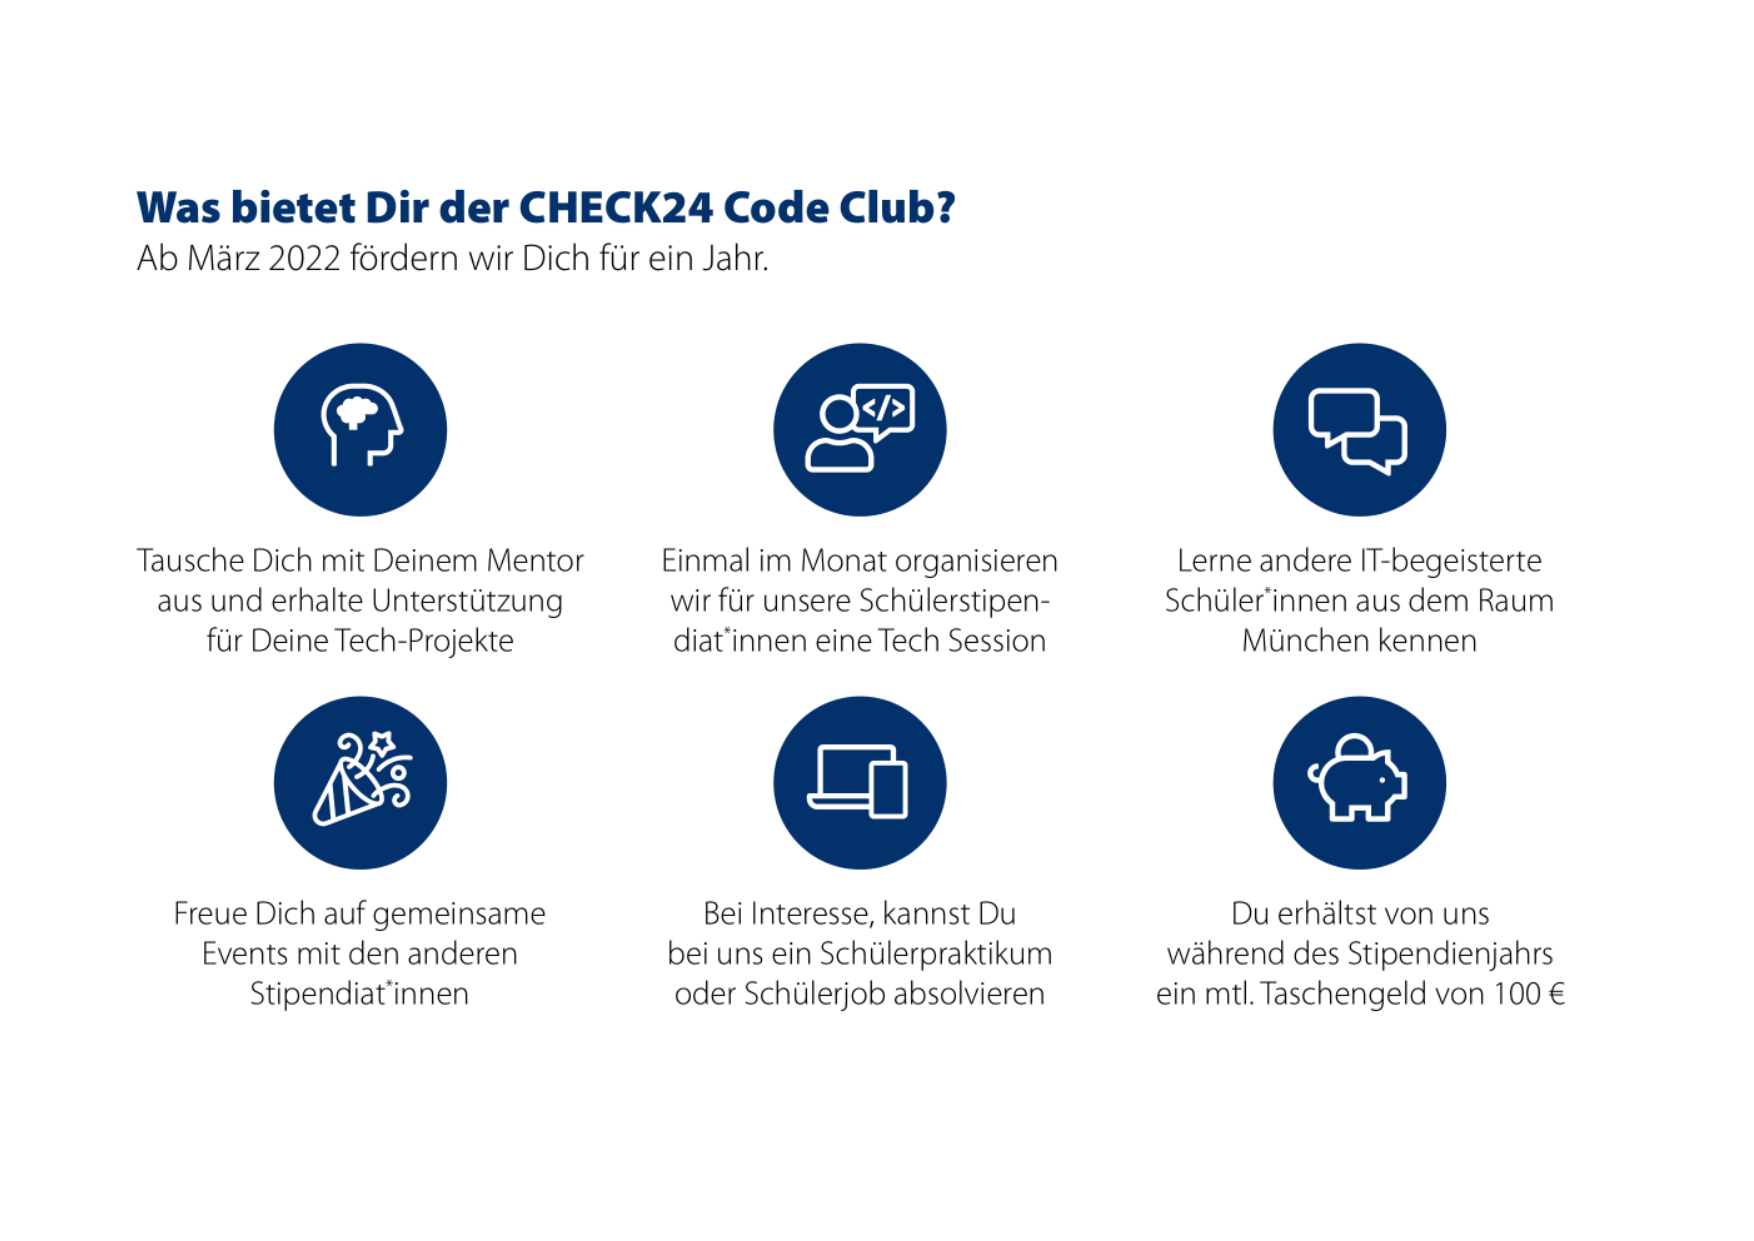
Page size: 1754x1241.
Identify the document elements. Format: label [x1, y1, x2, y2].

picture [103, 160, 1649, 1080]
